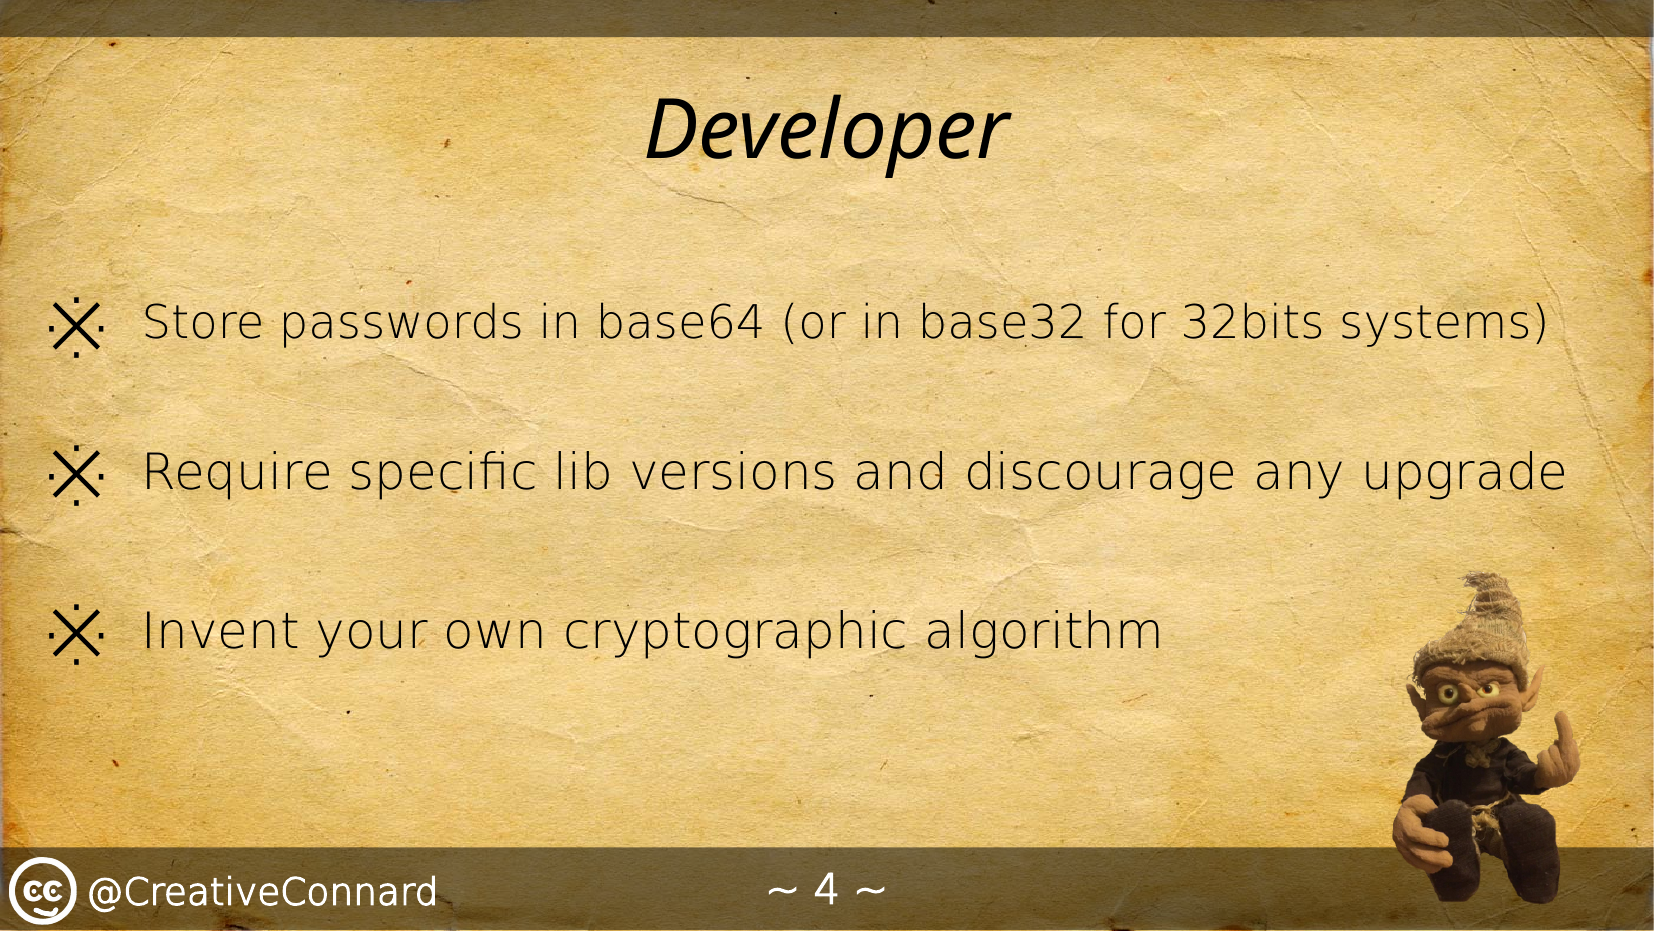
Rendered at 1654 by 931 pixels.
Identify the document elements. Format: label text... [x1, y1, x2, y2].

text_box ※ [23, 572, 131, 695]
picture [0, 0, 1654, 931]
text_box Store passwords in base64 (or in base32 for 32bits systems) [141, 295, 1620, 398]
text_box Require specific lib versions and discourage any upgrade [141, 442, 1618, 508]
text_box ※ [23, 265, 131, 388]
title Developer [82, 48, 1571, 205]
text_box Invent your own cryptographic algorithm [141, 602, 1324, 668]
text_box ※ [23, 413, 131, 536]
